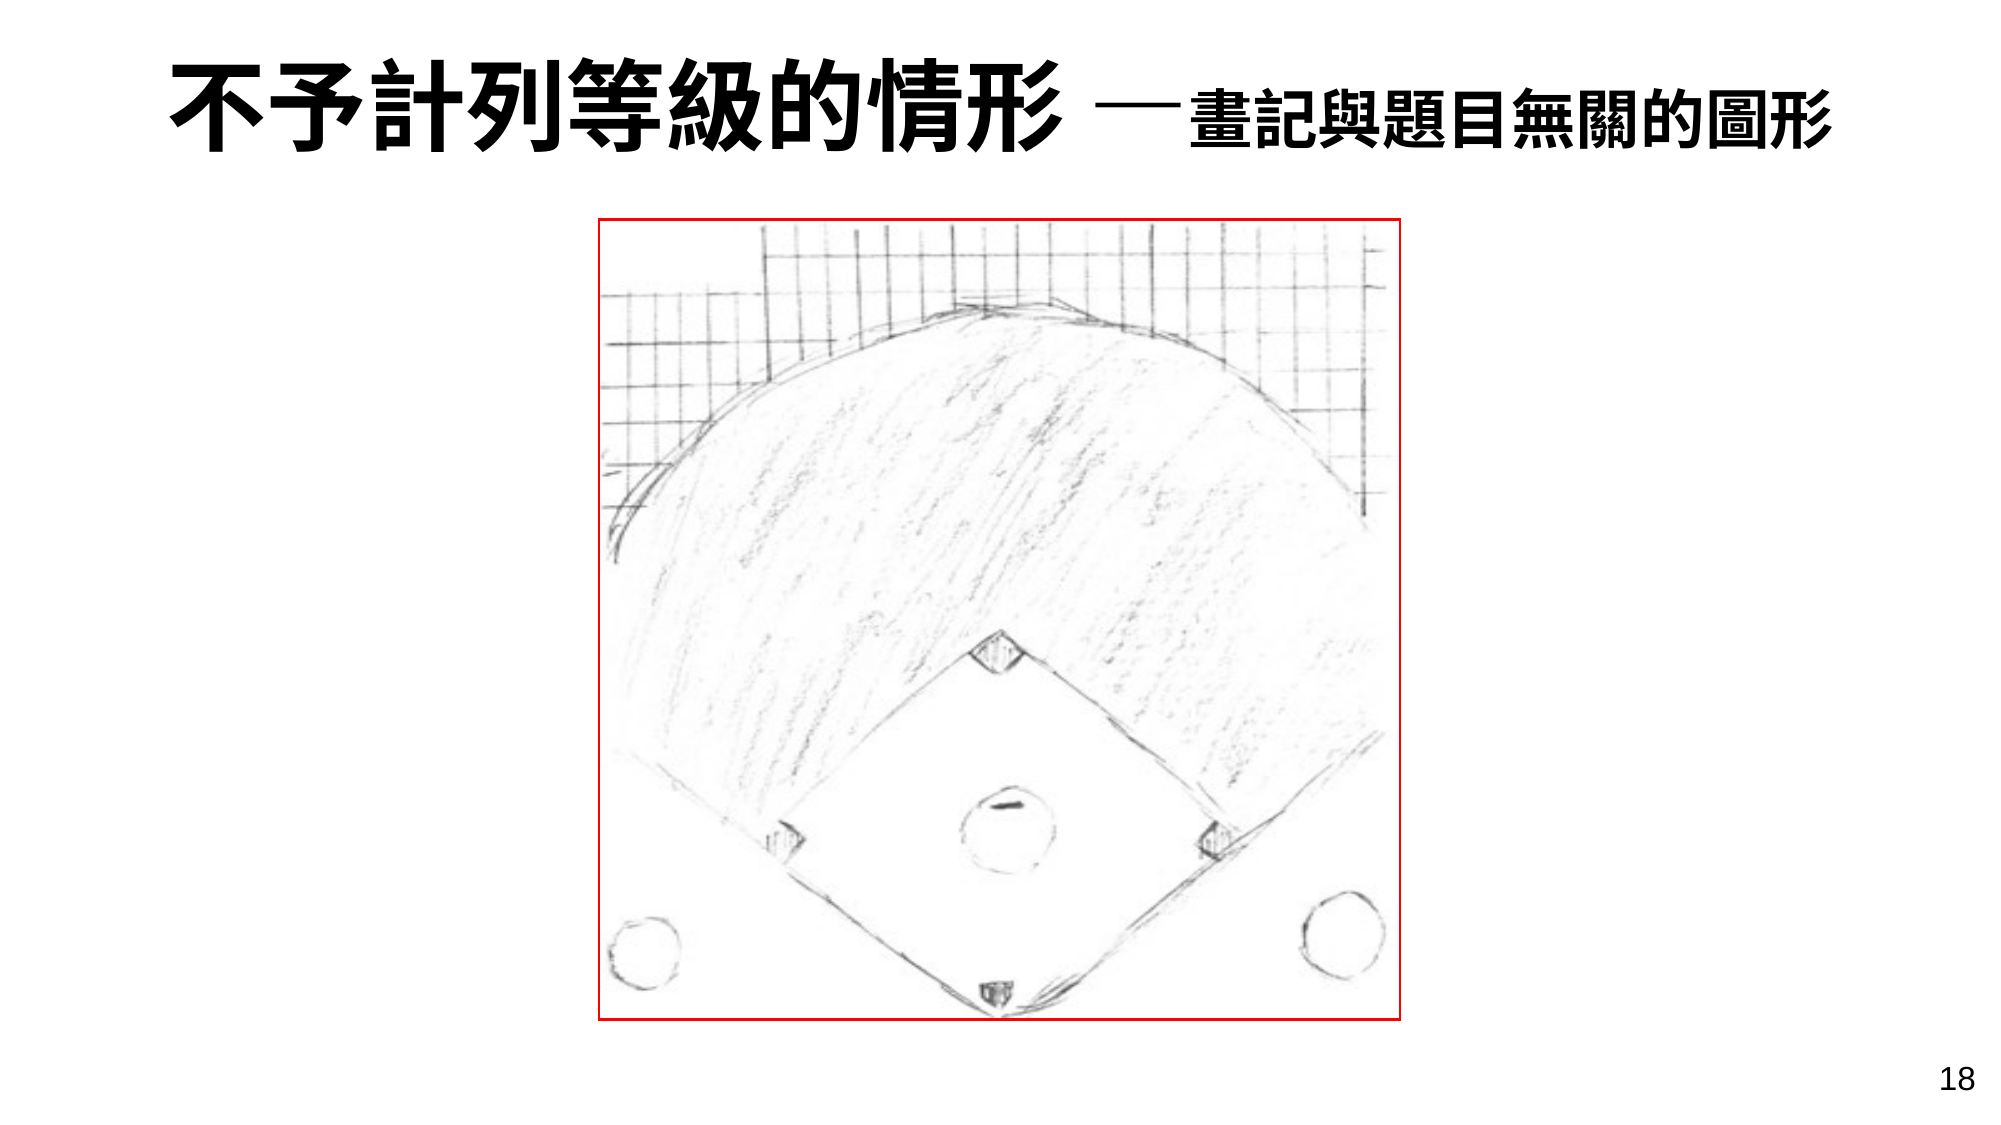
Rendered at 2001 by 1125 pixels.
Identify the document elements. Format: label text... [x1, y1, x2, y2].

title 不予計列等級的情形 —畫記與題目無關的圖形 [137, 2, 1863, 220]
text_box 18 [1923, 1047, 2000, 1108]
picture [600, 220, 1399, 1018]
